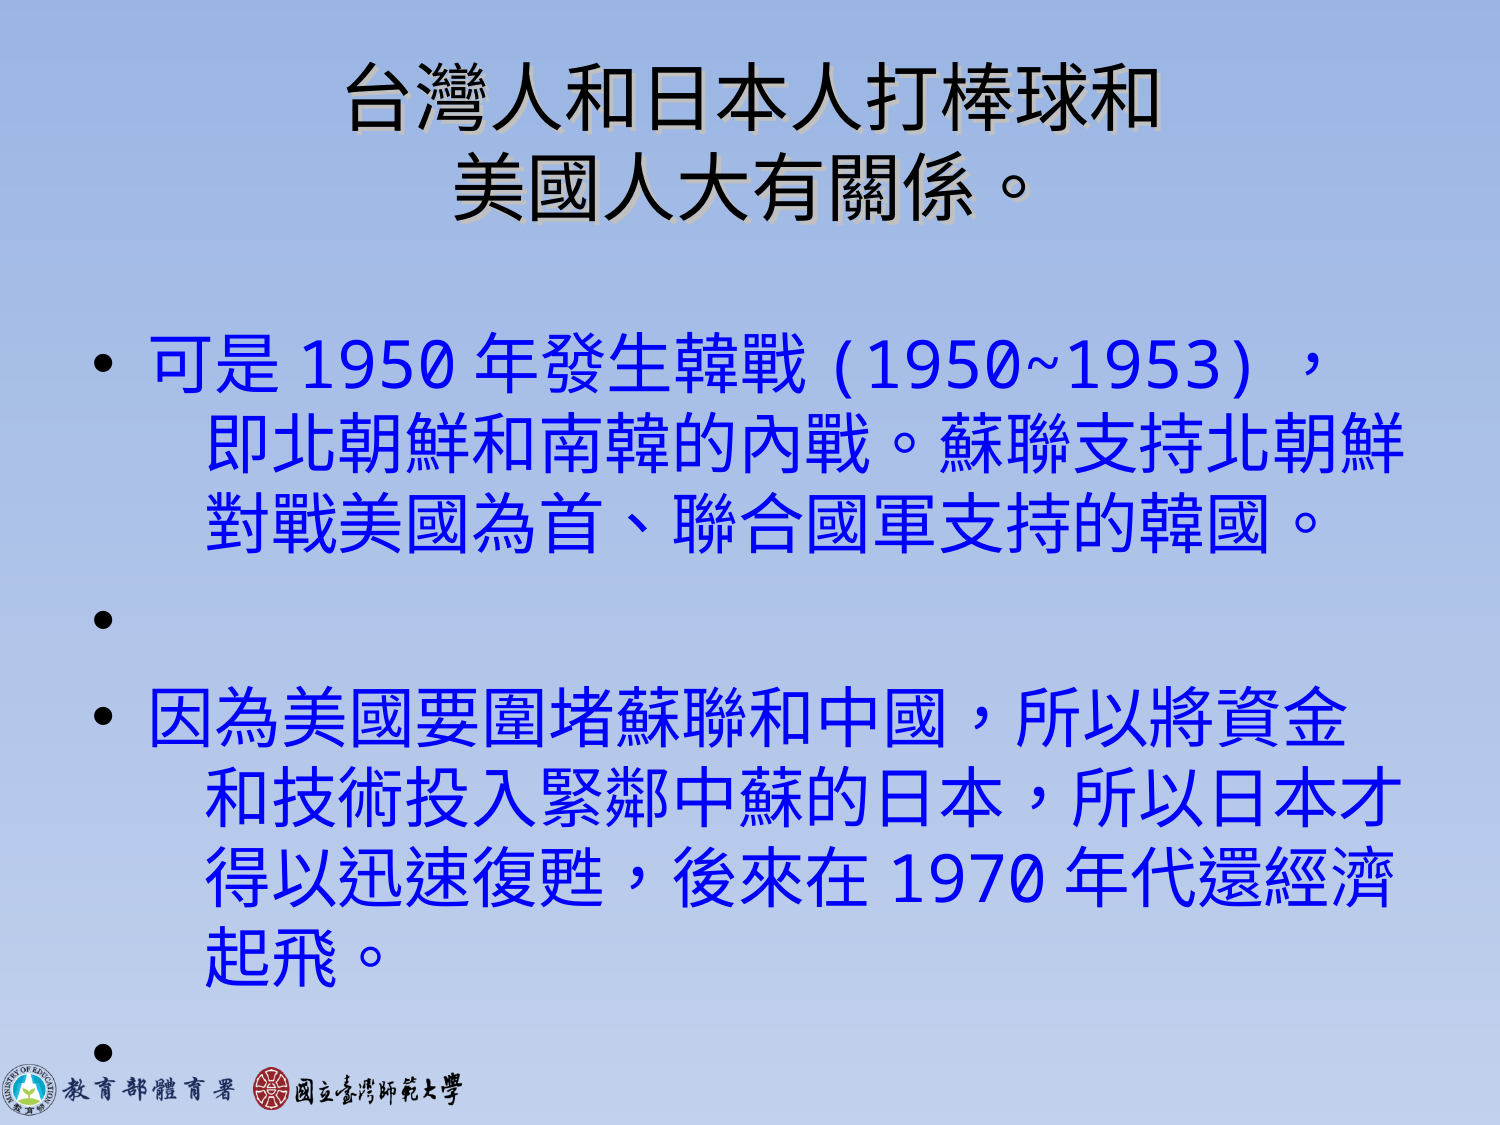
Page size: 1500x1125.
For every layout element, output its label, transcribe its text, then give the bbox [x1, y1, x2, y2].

title 台灣人和日本人打棒球和 美國人大有關係。 [76, 42, 1427, 231]
list 可是1950年發生韓戰(1950~1953)，即北朝鮮和南韓的內戰。蘇聯支持北朝鮮對戰美國為首、聯合國軍支持的韓國。 因為美國要圍堵蘇聯和中國，所以將資金和技術投入緊鄰中蘇的日本，所以日本才得以迅速復甦，後來在1970年代還經濟起飛。 [76, 314, 1427, 1057]
